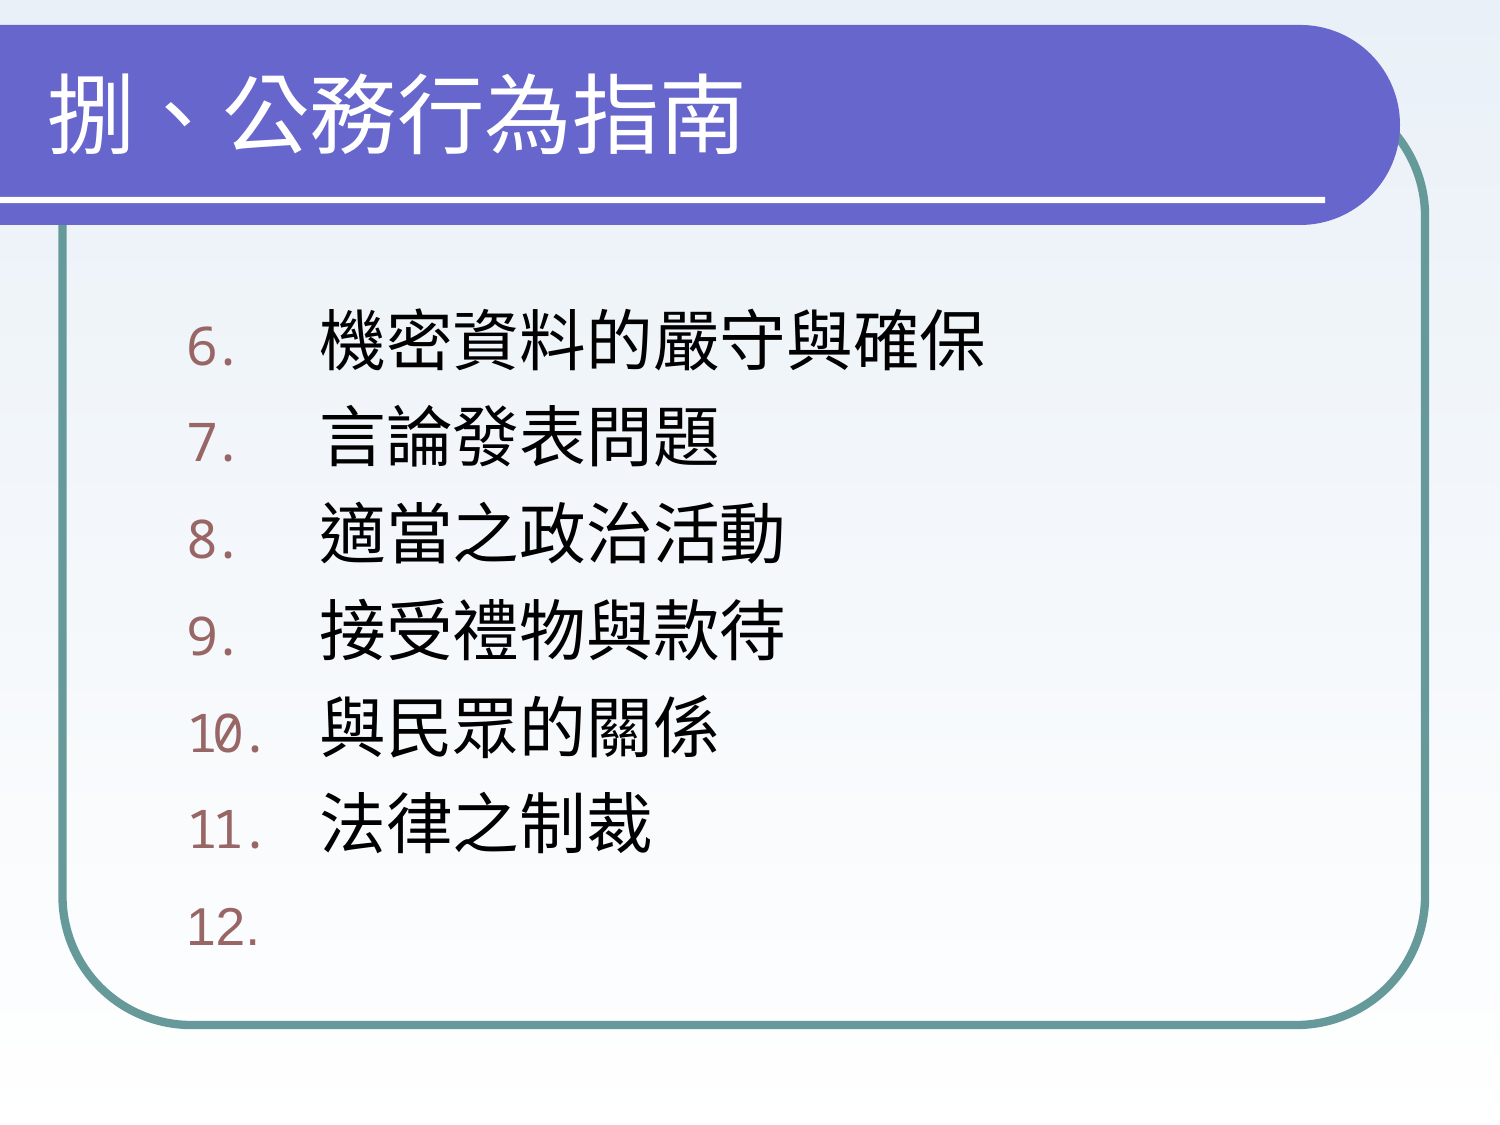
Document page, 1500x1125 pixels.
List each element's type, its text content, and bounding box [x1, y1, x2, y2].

list 機密資料的嚴守與確保 言論發表問題 適當之政治活動 接受禮物與款待 與民眾的關係 法律之制裁 [171, 290, 1353, 988]
title 捌、公務行為指南 [32, 37, 1347, 188]
